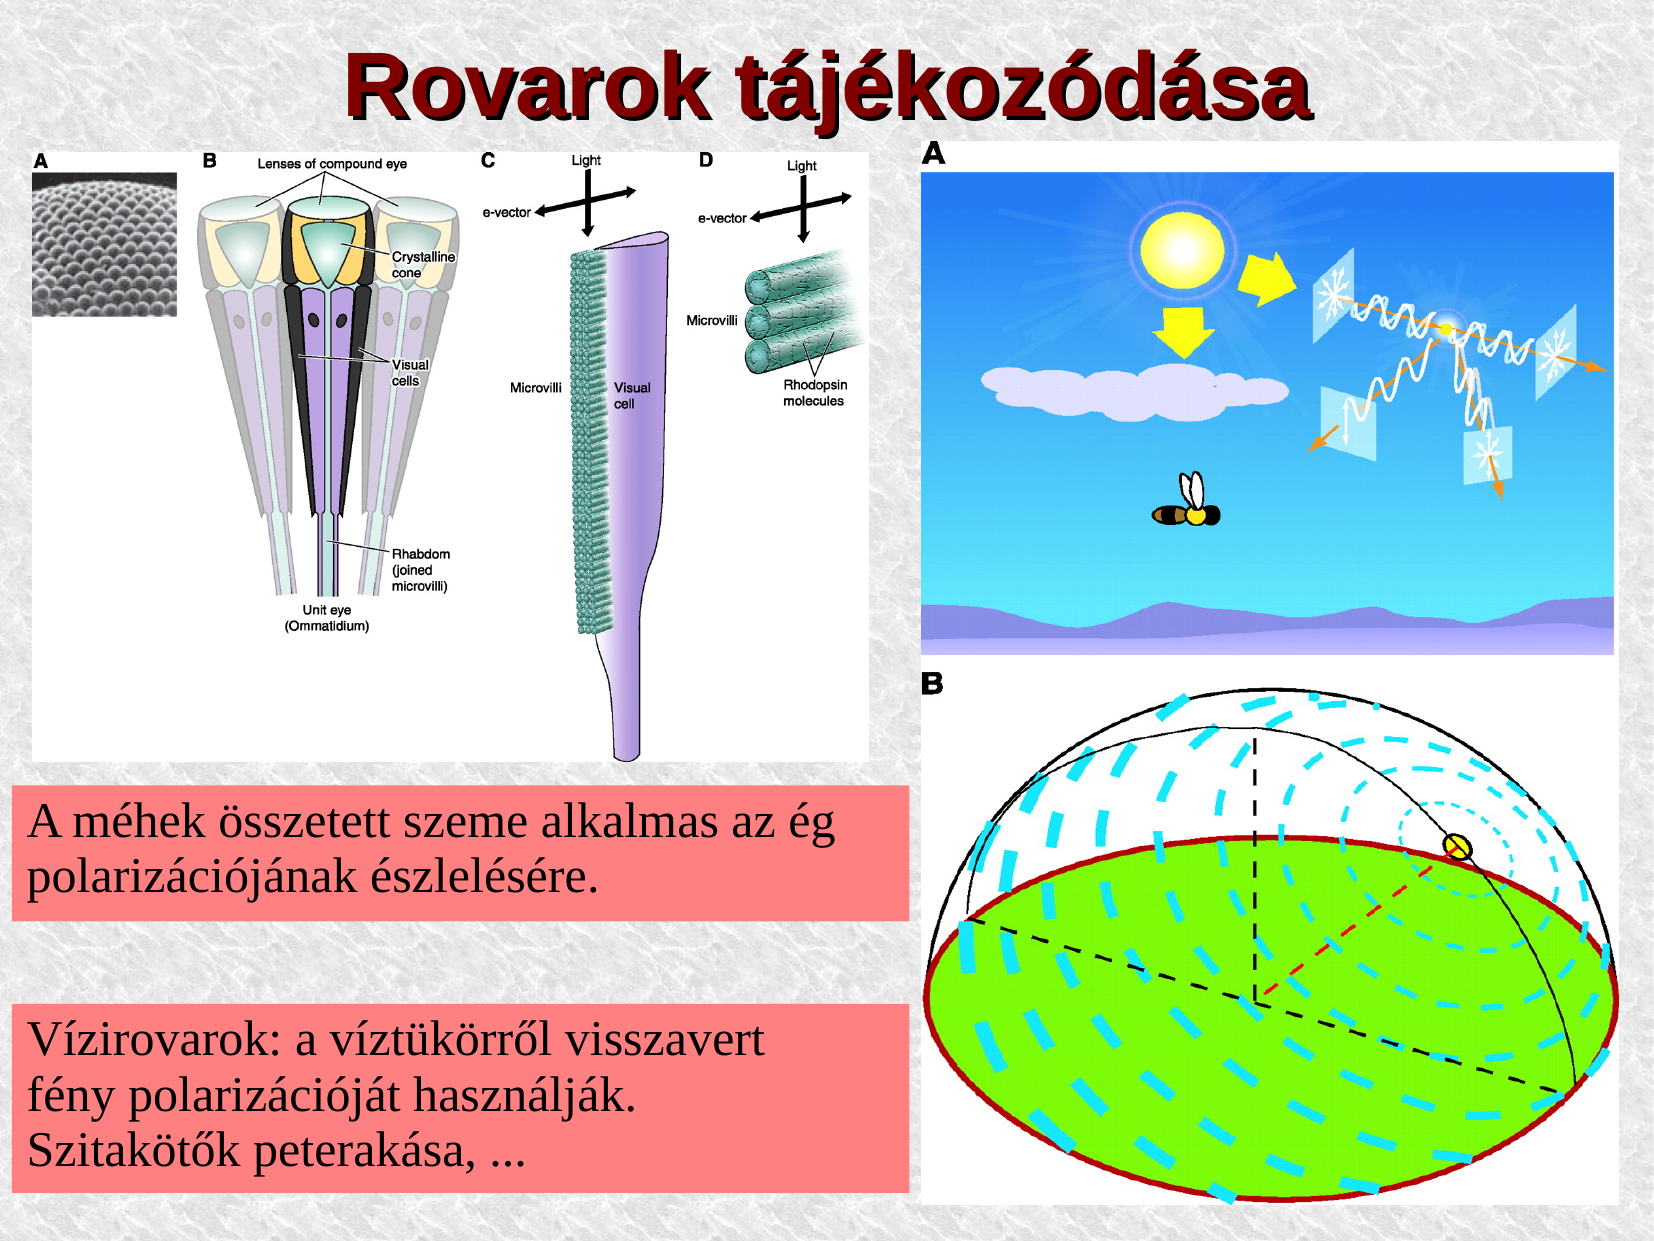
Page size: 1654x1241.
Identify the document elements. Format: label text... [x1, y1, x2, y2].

text_box Vízirovarok: a víztükörről visszavert fény polarizációját használják. Szitakötők peterakása, ... [11, 1003, 910, 1193]
title Rovarok tájékozódása [83, 14, 1572, 155]
picture [0, 0, 1654, 1241]
text_box A méhek összetett szeme alkalmas az ég polarizációjának észlelésére. [11, 785, 910, 922]
